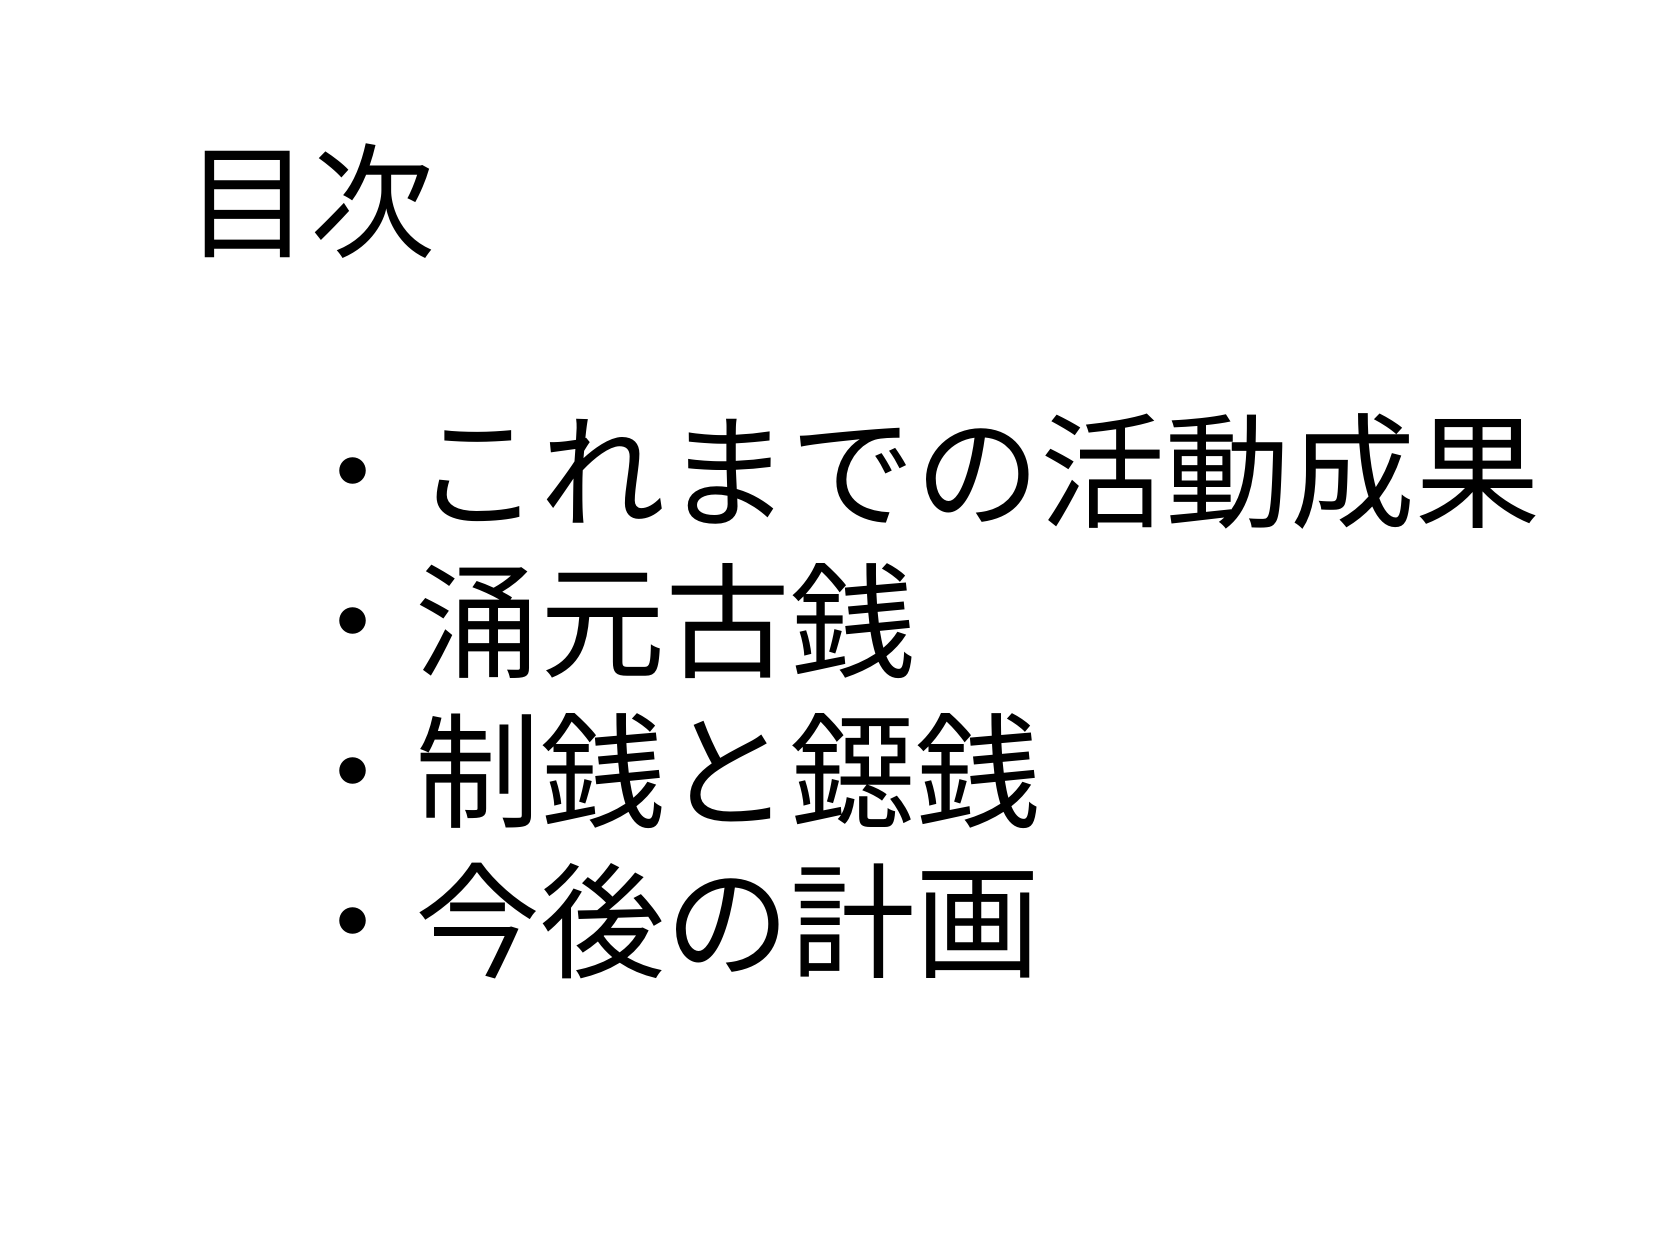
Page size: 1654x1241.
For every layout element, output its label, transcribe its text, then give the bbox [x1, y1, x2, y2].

text_box ・これまでの活動成果 ・涌元古銭 ・制銭と鐚銭 ・今後の計画 [276, 385, 1571, 1001]
text_box 目次 [170, 116, 957, 281]
